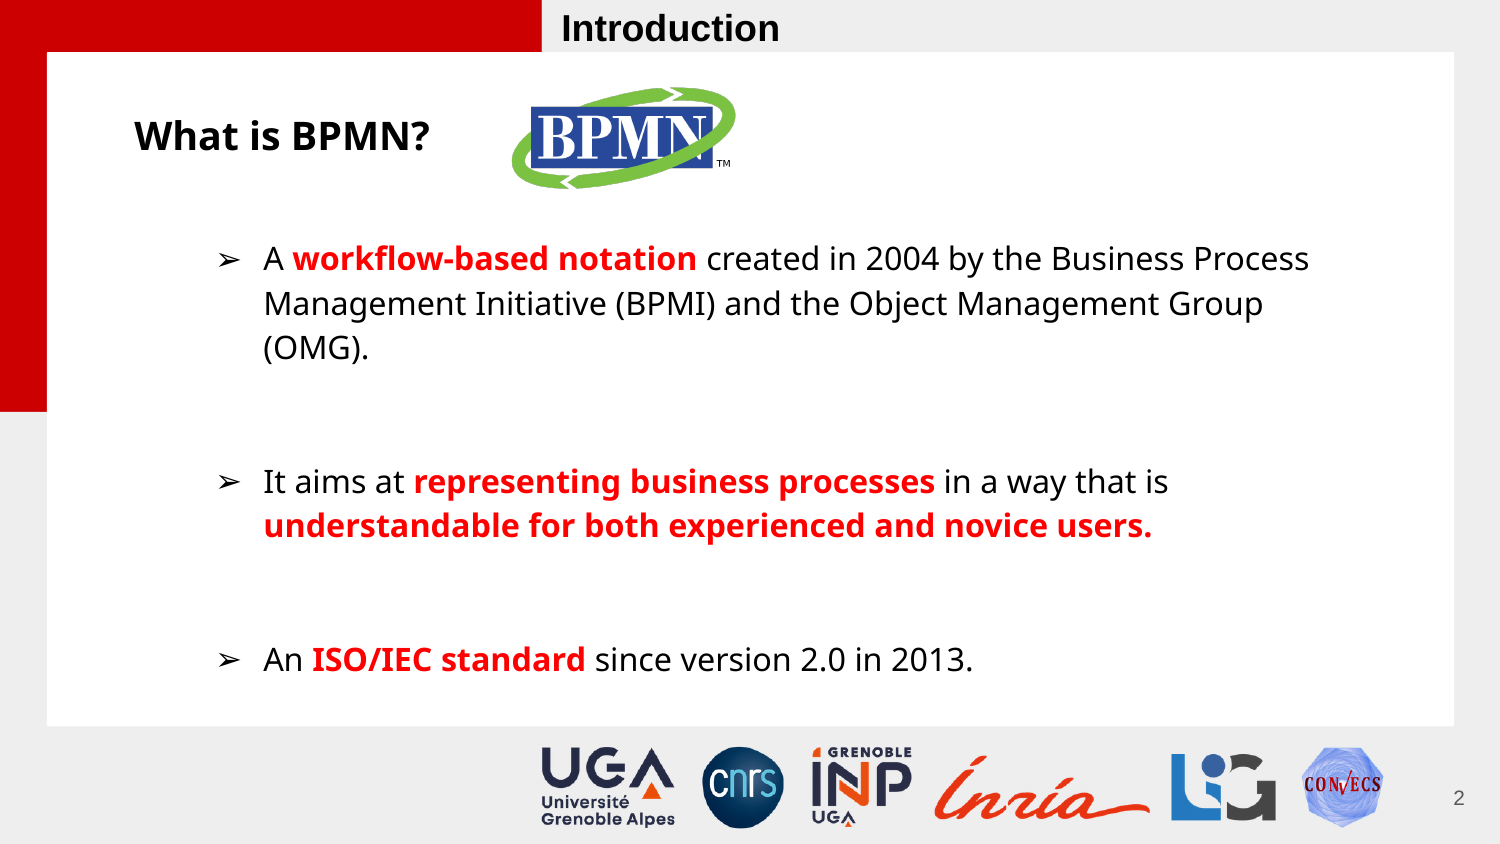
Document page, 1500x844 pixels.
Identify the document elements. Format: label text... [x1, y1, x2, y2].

text_box What is BPMN? A workflow-based notation created in 2004 by the Business Process Management Initiative (BPMI) and the Object Management Group (OMG). It aims at representing business processes in a way that is understandable for both experienced and novice users. An ISO/IEC standard since version 2.0 in 2013. [119, 88, 1381, 744]
picture [0, 0, 1500, 844]
slide_number <numéro> [1389, 764, 1480, 830]
text_box Introduction [546, 0, 1441, 55]
